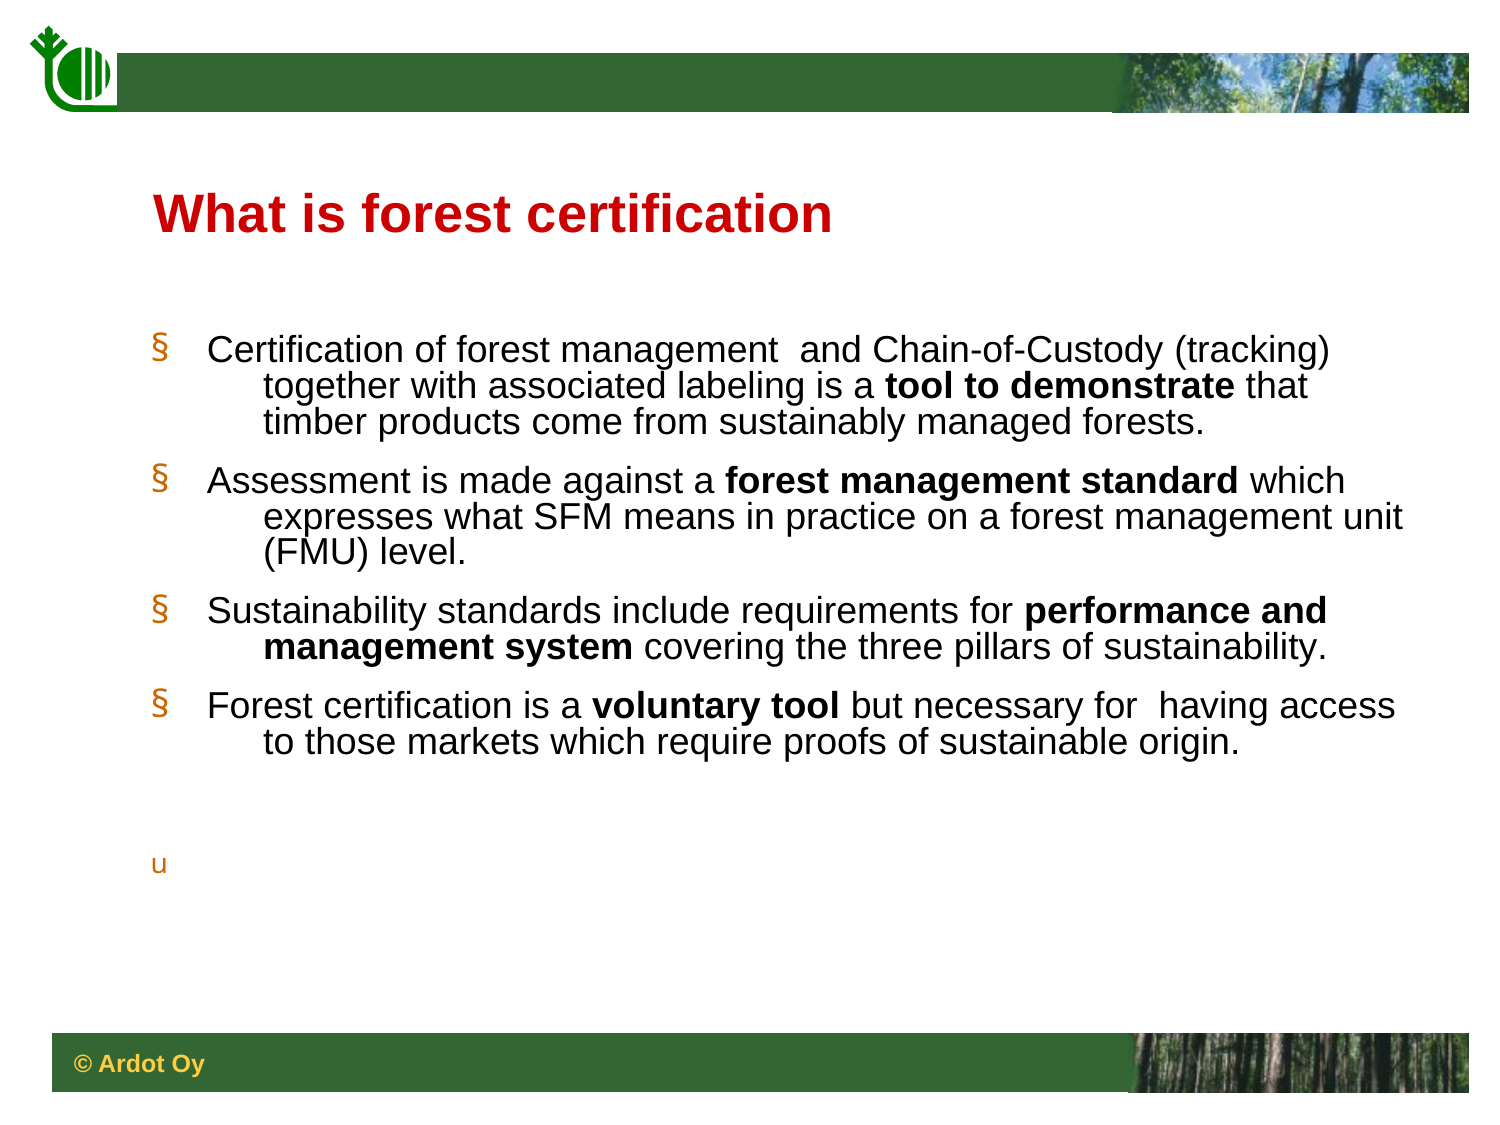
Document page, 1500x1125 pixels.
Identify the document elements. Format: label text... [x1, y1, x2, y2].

title What is forest certification [0, 154, 1081, 268]
list Certification of forest management and Chain-of-Custody (tracking) together with associated labeling is a tool to demonstrate that timber products come from sustainably managed forests. Assessment is made against a forest management standard which expresses what SFM means in practice on a forest management unit (FMU) level. Sustainability standards include requirements for performance and management system covering the three pillars of sustainability. Forest certification is a voluntary tool but necessary for having access to those markets which require proofs of sustainable origin. [135, 326, 1420, 950]
